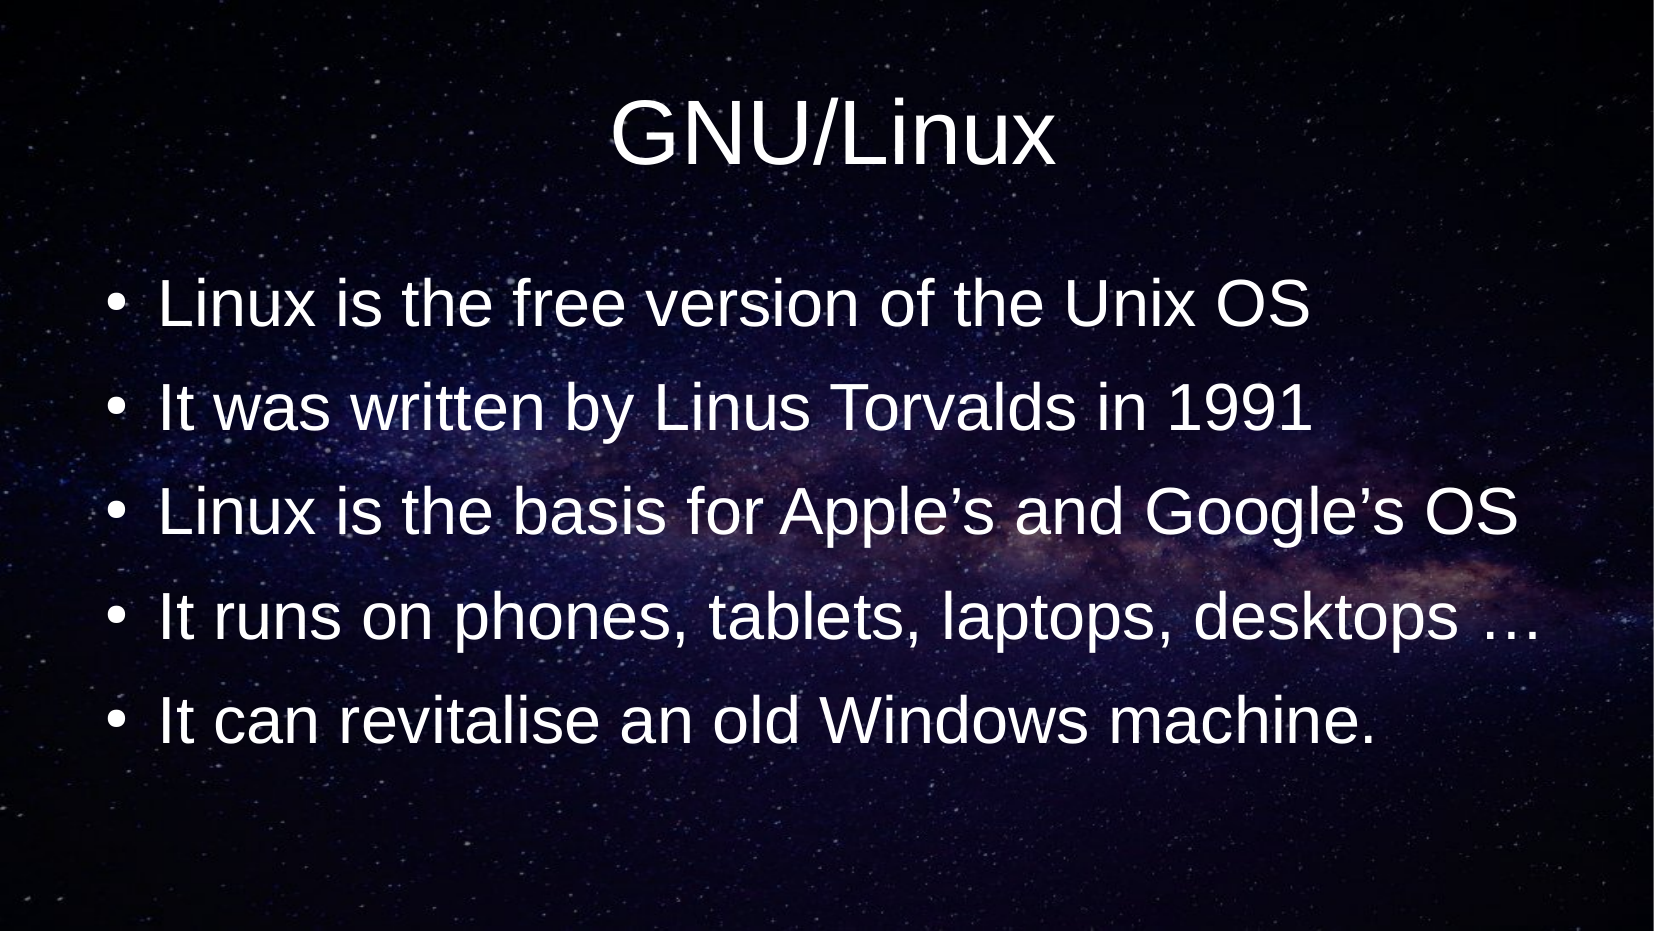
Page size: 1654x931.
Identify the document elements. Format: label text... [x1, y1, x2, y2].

list Linux is the free version of the Unix OS It was written by Linus Torvalds in 1991 Linux is the basis for Apple’s and Google’s OS It runs on phones, tablets, laptops, desktops … It can revitalise an old Windows machine. [86, 265, 1576, 857]
picture [0, 0, 1654, 931]
title GNU/Linux [90, 55, 1579, 211]
